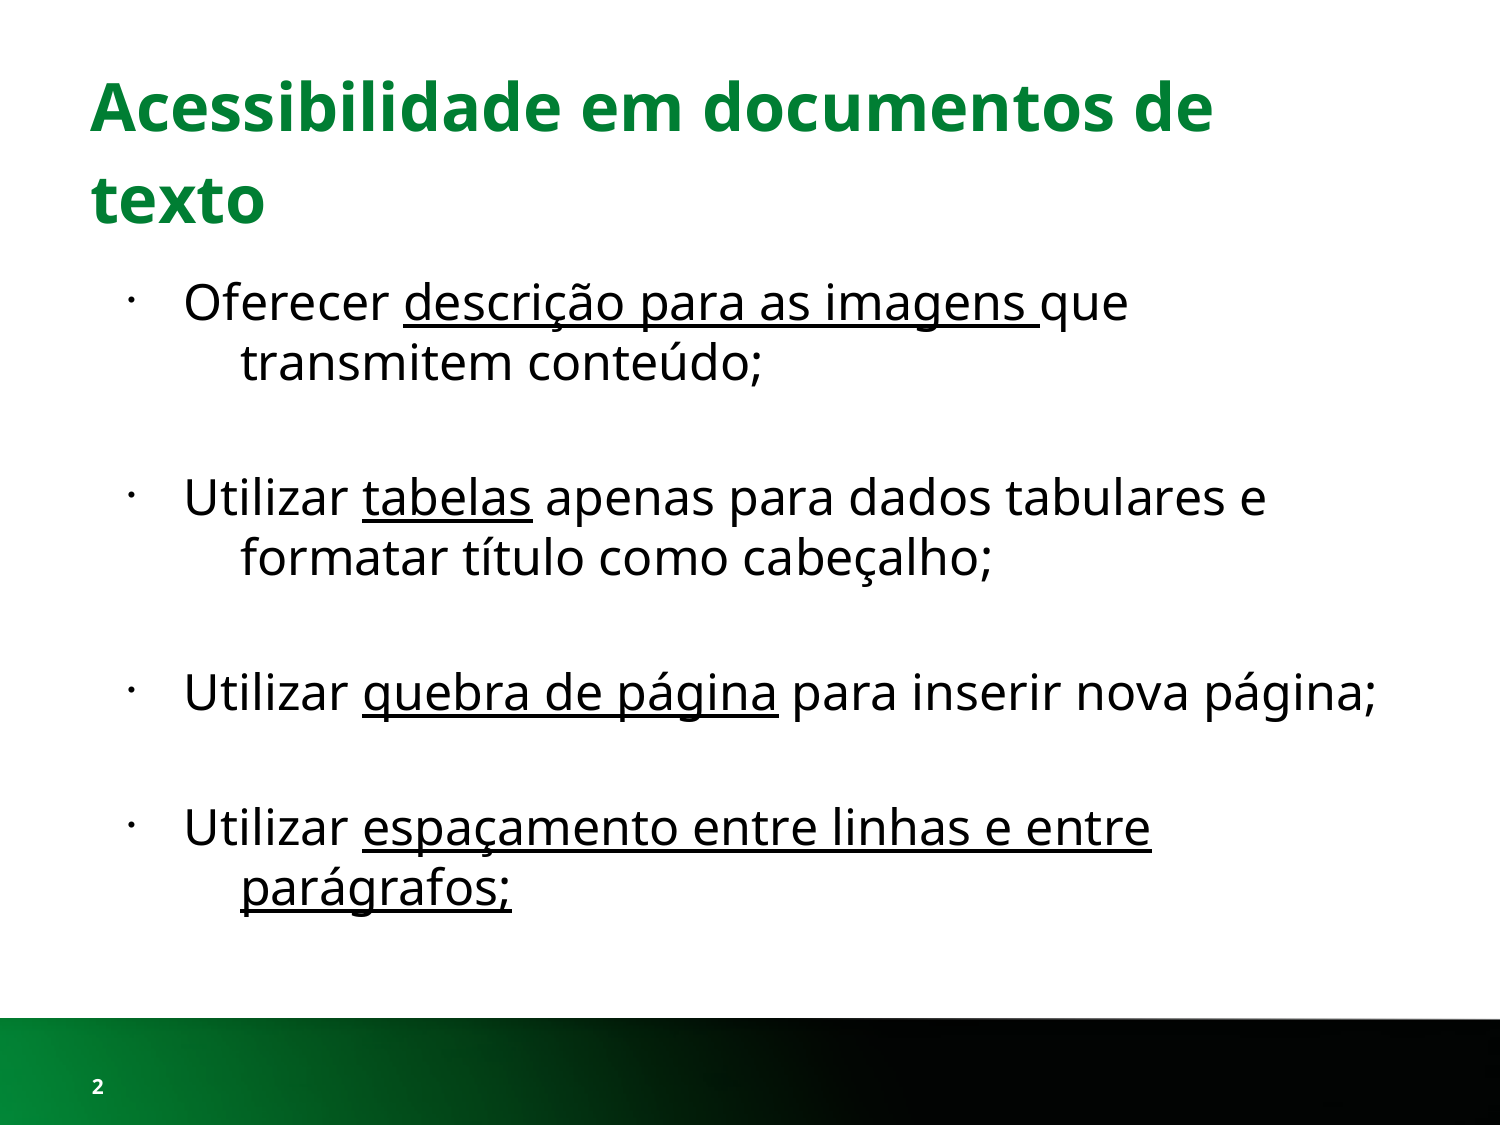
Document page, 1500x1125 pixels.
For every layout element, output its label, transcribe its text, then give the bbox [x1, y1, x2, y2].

picture [0, 1018, 1500, 1125]
title Acessibilidade em documentos de texto [75, 45, 1426, 233]
list Oferecer descrição para as imagens que transmitem conteúdo; Utilizar tabelas apenas para dados tabulares e formatar título como cabeçalho; Utilizar quebra de página para inserir nova página; Utilizar espaçamento entre linhas e entre parágrafos; [75, 262, 1426, 1005]
